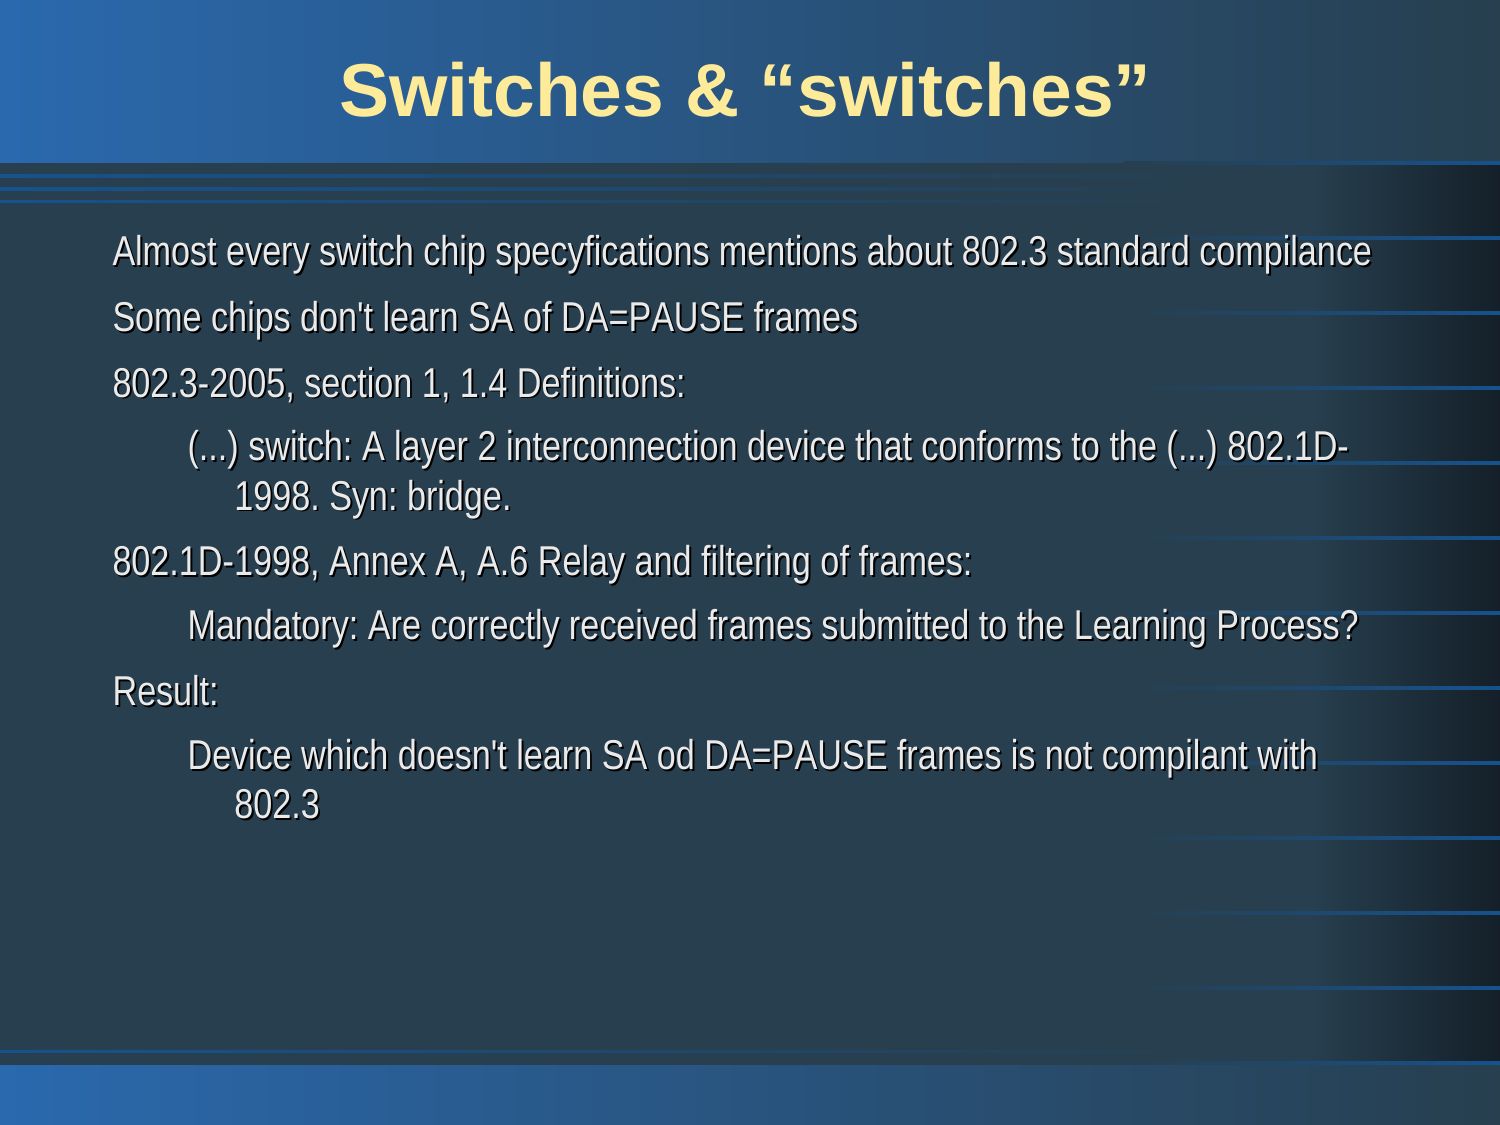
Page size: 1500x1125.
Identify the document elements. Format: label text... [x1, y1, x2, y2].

title Switches & “switches” [83, 24, 1409, 151]
list Almost every switch chip specyfications mentions about 802.3 standard compilance Some chips don't learn SA of DA=PAUSE frames 802.3-2005, section 1, 1.4 Definitions: (...) switch: A layer 2 interconnection device that conforms to the (...) 802.1D-1998. Syn: bridge. 802.1D-1998, Annex A, A.6 Relay and filtering of frames: Mandatory: Are correctly received frames submitted to the Learning Process? Result: Device which doesn't learn SA od DA=PAUSE frames is not compilant with 802.3 [112, 224, 1388, 1038]
